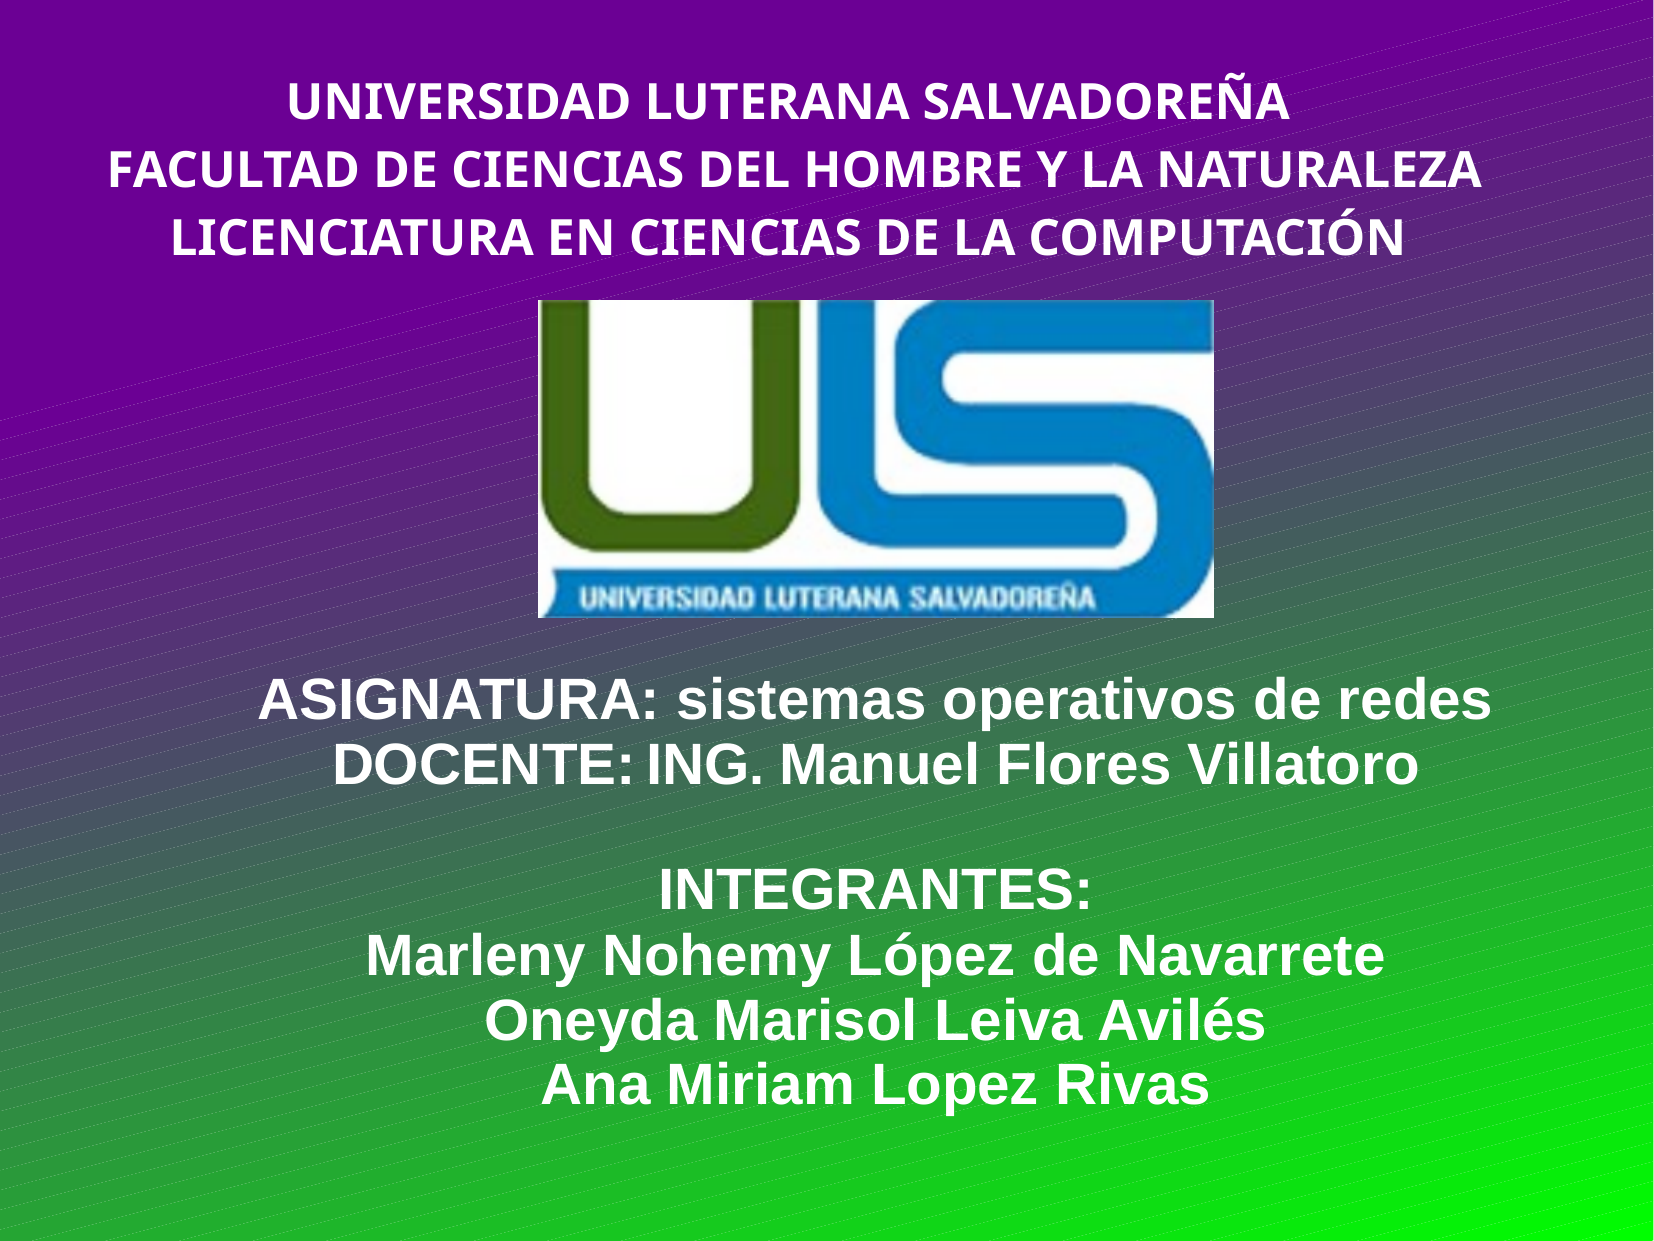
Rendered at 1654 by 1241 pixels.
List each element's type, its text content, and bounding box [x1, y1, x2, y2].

picture [538, 300, 1214, 618]
text_box UNIVERSIDAD LUTERANA SALVADOREÑA FACULTAD DE CIENCIAS DEL HOMBRE Y LA NATURALEZA LICENCIATURA EN CIENCIAS DE LA COMPUTACIÓN [0, 58, 1595, 1229]
